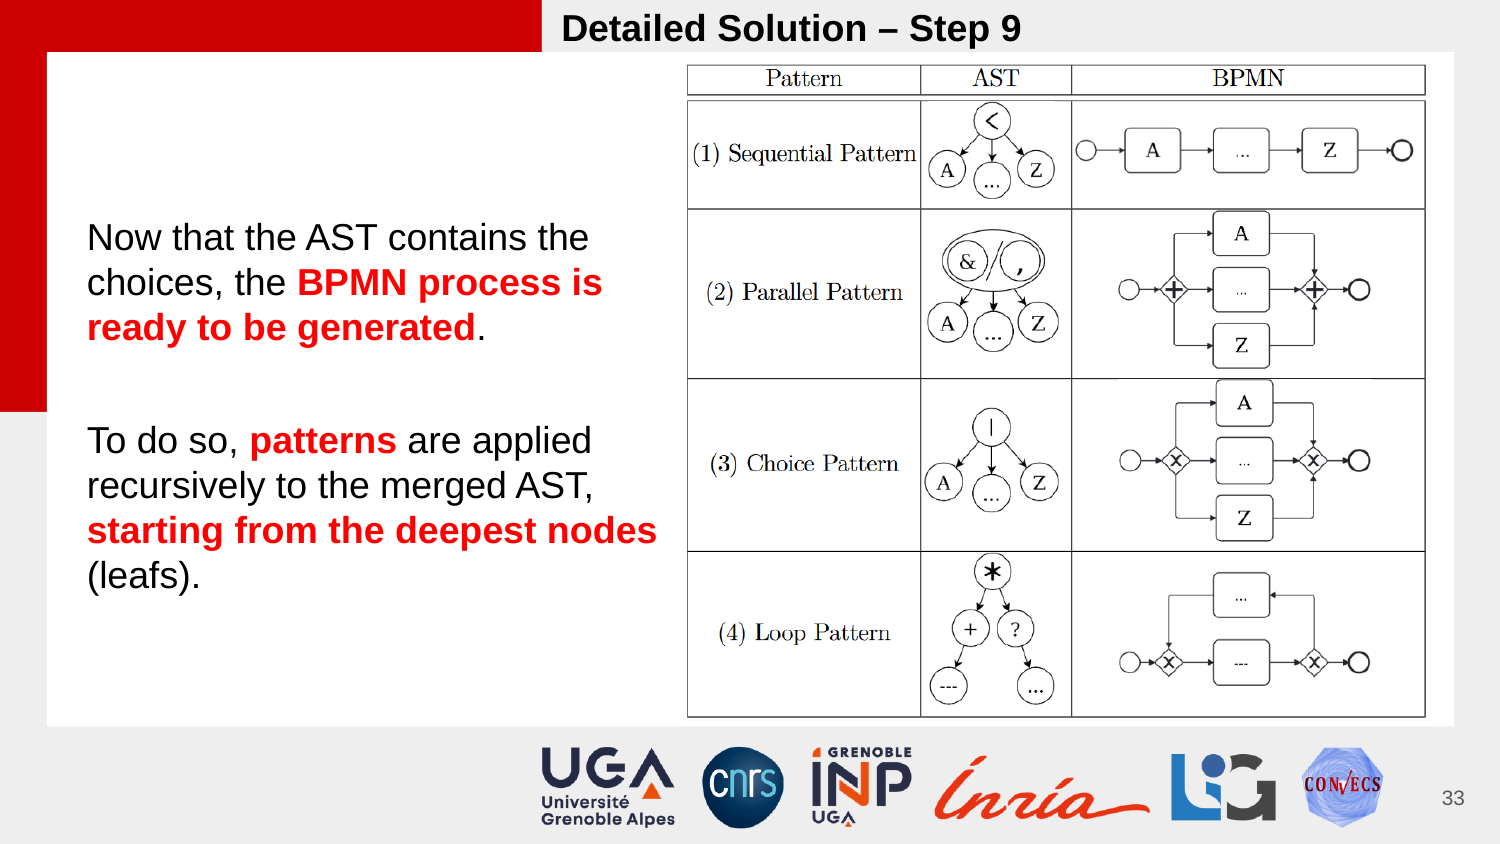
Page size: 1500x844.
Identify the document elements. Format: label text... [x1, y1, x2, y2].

picture [0, 0, 1500, 844]
text_box Detailed Solution – Step 9 [546, 0, 1441, 55]
text_box Now that the AST contains the choices, the BPMN process is ready to be generated. [71, 209, 681, 413]
text_box To do so, patterns are applied recursively to the merged AST, starting from the deepest nodes (leafs). [71, 413, 681, 634]
slide_number <numéro> [1389, 764, 1480, 830]
